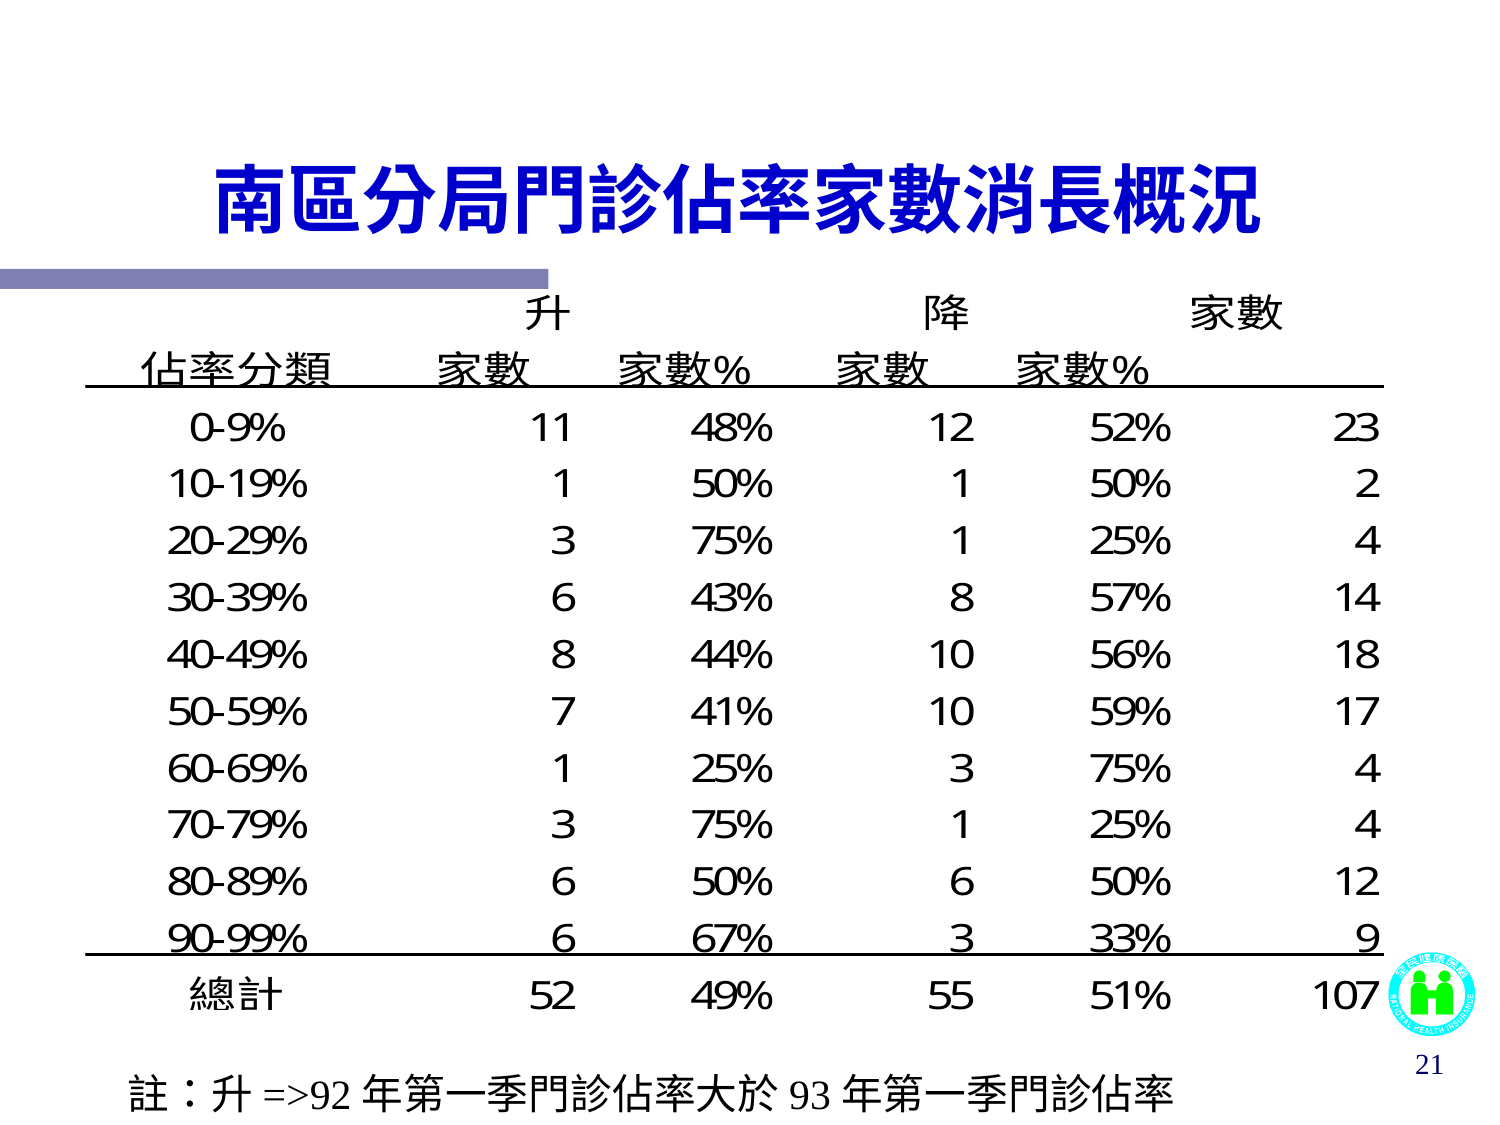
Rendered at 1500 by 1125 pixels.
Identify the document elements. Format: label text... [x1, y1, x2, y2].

chart [85, 271, 1388, 1013]
text_box [1400, 1037, 1476, 1125]
text_box 註：升=>92年第一季門診佔率大於93年第一季門診佔率 [112, 1059, 1351, 1125]
title 南區分局門診佔率家數消長概況 [99, 62, 1375, 250]
